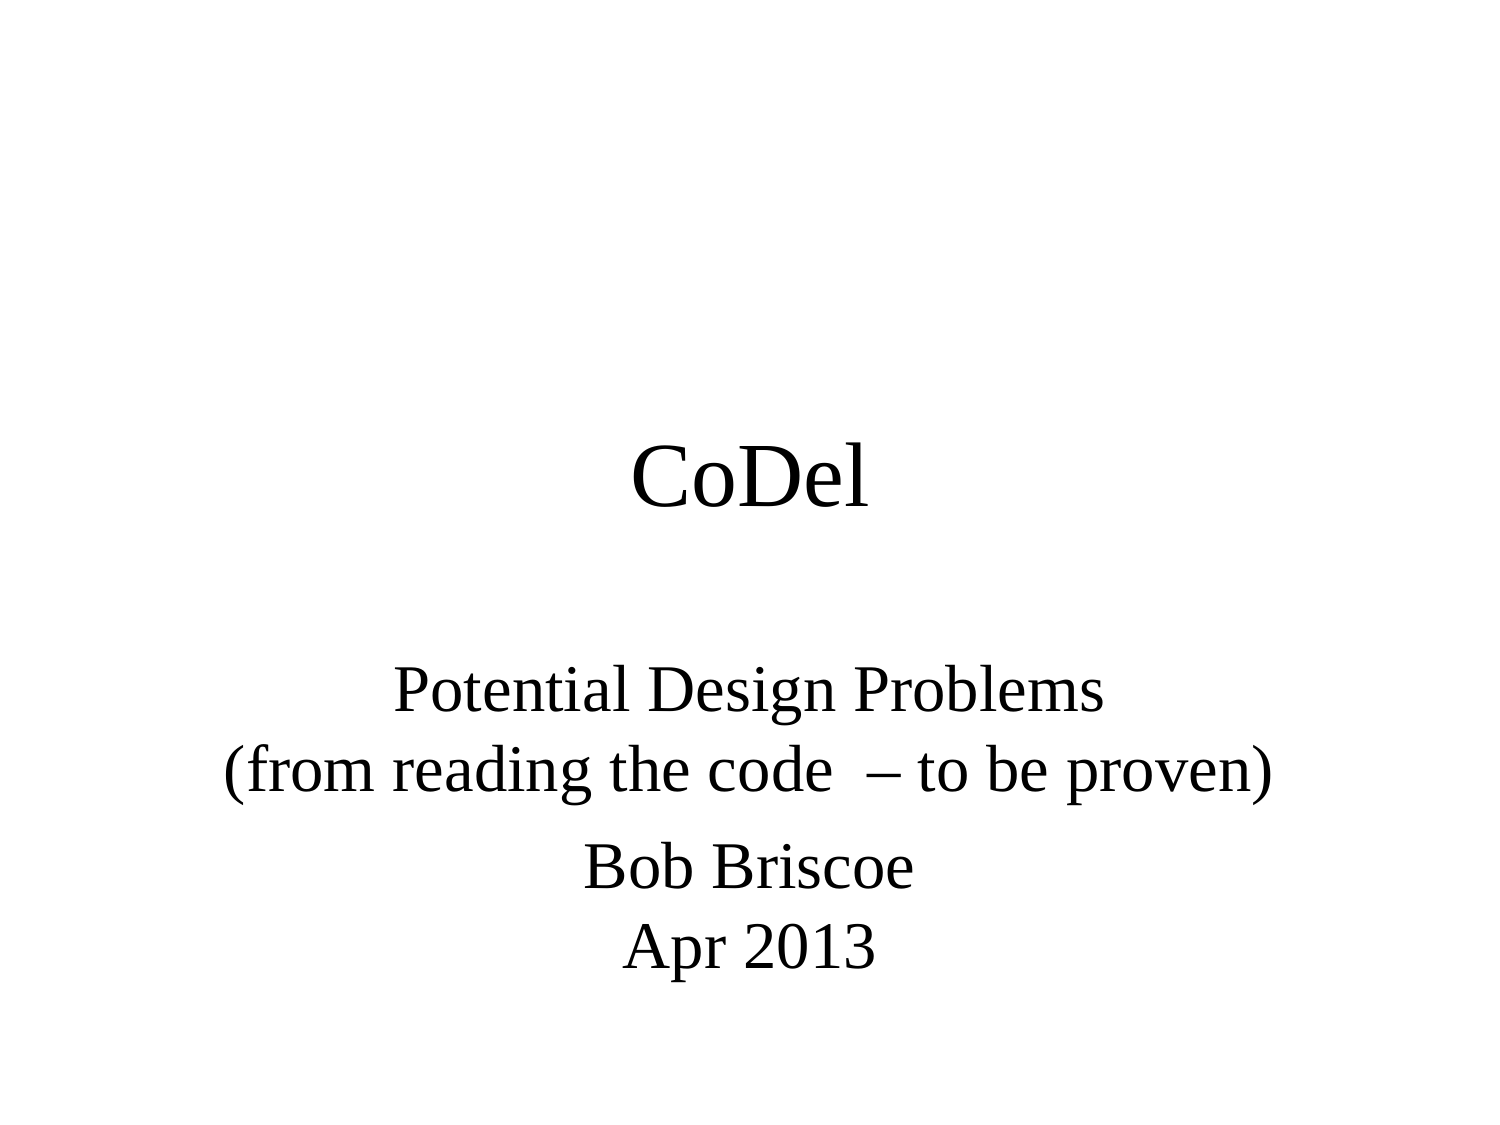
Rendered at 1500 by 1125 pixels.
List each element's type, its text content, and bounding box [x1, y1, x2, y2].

text_box CoDel [112, 349, 1388, 591]
text_box Potential Design Problems (from reading the code – to be proven) Bob Briscoe Apr 2013 [159, 637, 1341, 925]
